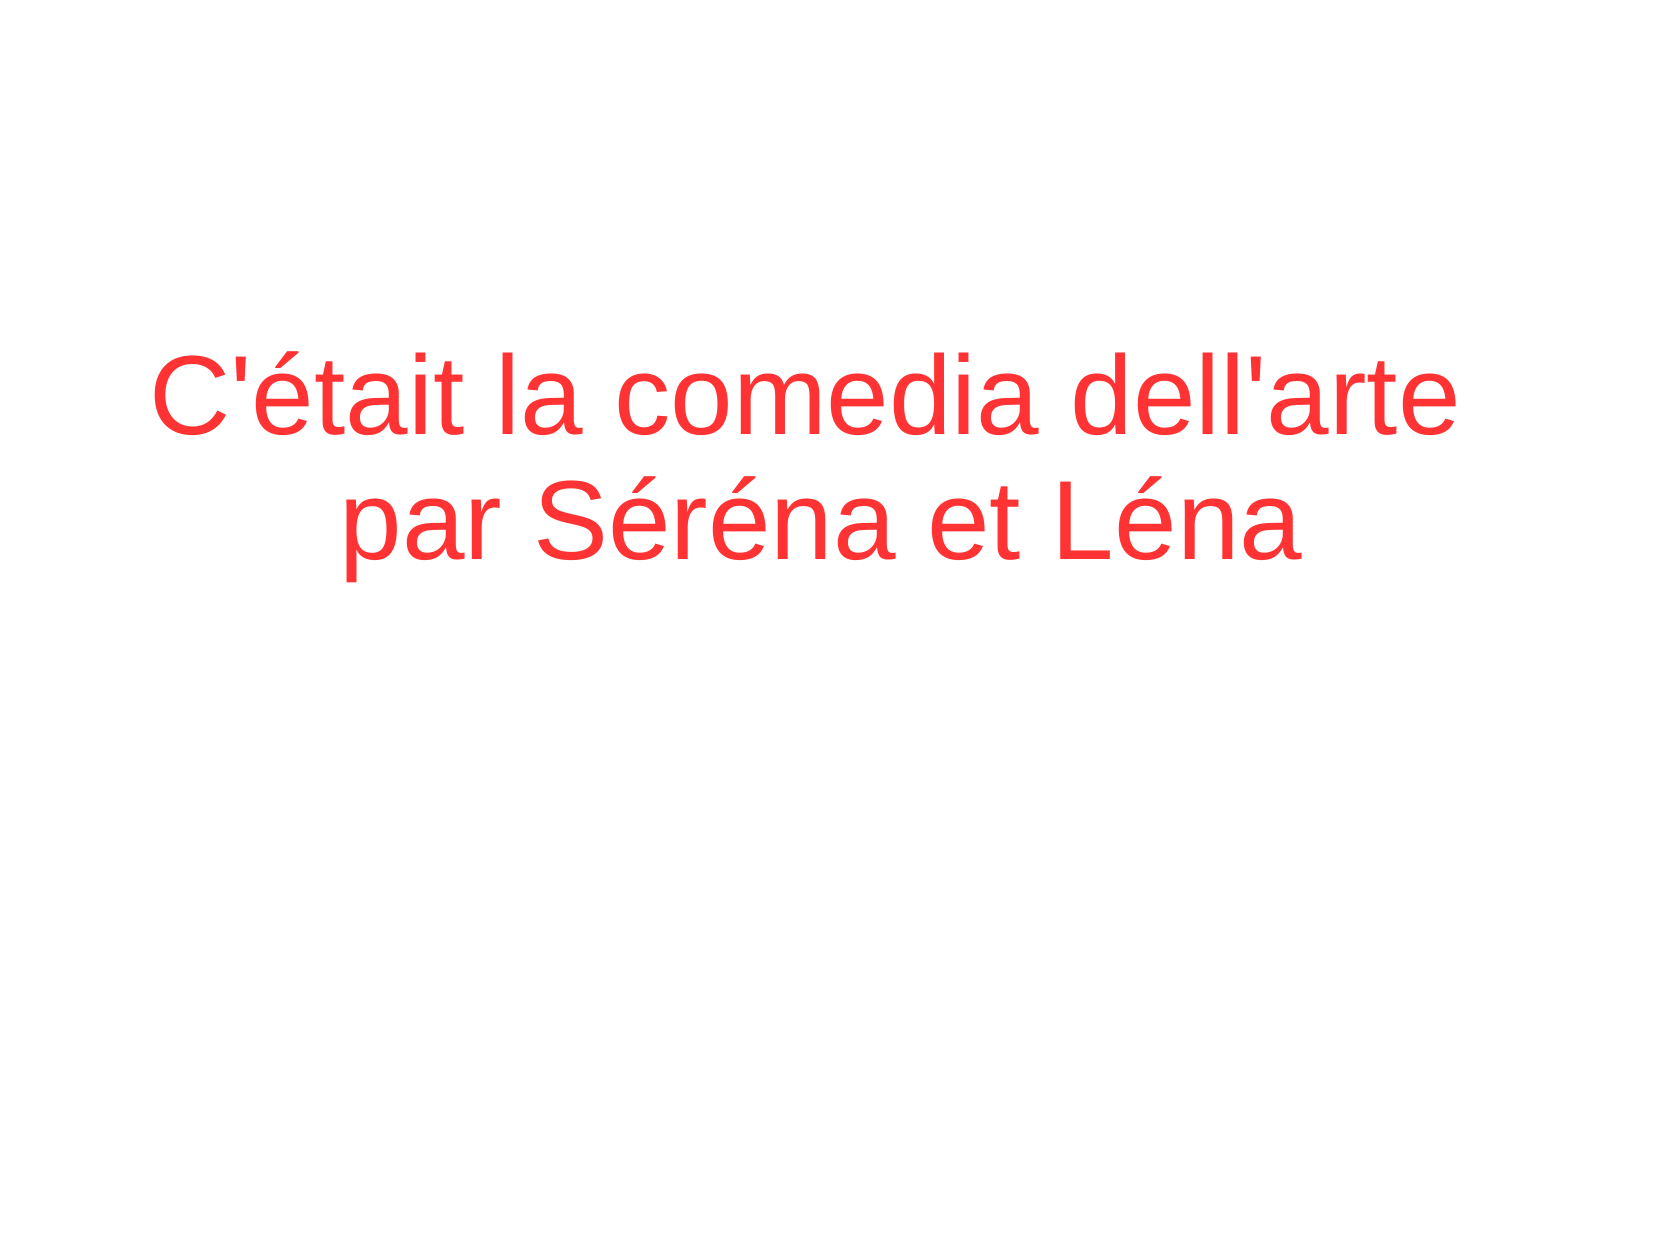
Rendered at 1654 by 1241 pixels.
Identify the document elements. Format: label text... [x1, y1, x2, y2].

title C'était la comedia dell'arte par Séréna et Léna [76, 332, 1565, 584]
